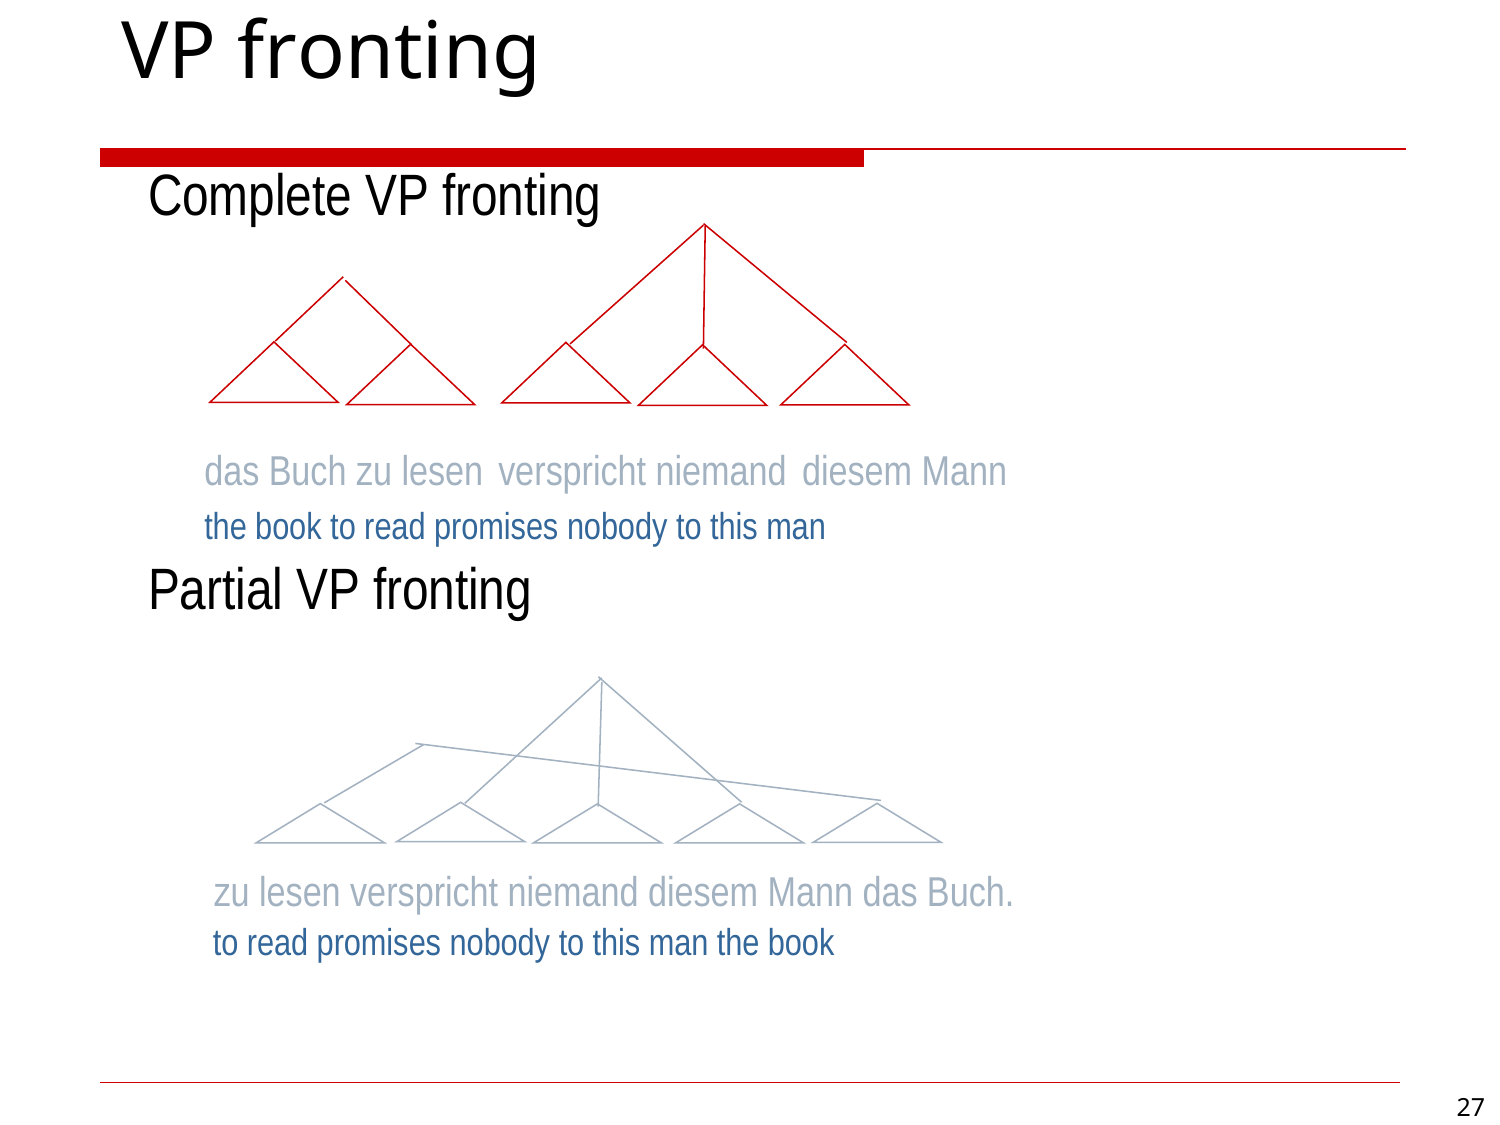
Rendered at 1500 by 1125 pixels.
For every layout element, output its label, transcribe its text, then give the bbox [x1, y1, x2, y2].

title VP fronting [106, 0, 1382, 110]
text_box Complete VP fronting das Buch zu lesen verspricht niemand diesem Mann the book to read promises nobody to this man Partial VP fronting zu lesen verspricht niemand diesem Mann das Buch. to read promises nobody to this man the book [133, 159, 1142, 1077]
